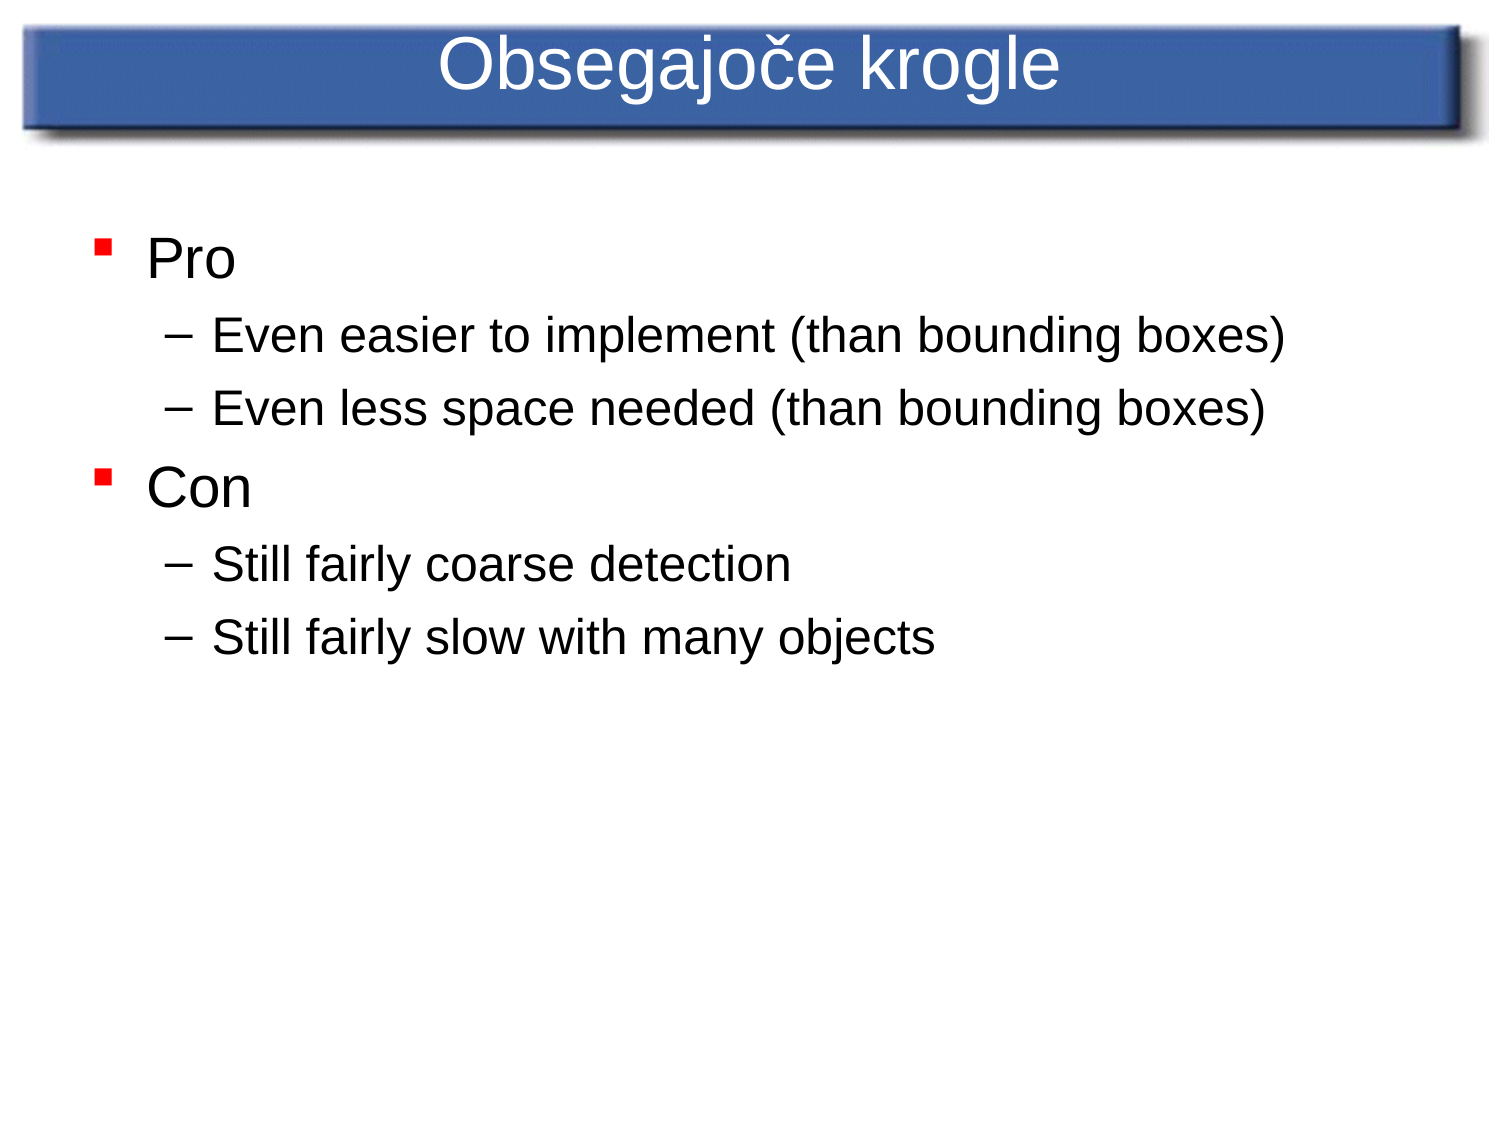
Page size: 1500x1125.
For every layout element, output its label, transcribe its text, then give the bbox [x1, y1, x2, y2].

title Obsegajoče krogle [75, 0, 1426, 120]
list Pro Even easier to implement (than bounding boxes) Even less space needed (than bounding boxes) Con Still fairly coarse detection Still fairly slow with many objects [75, 212, 1426, 955]
picture [21, 22, 1489, 149]
